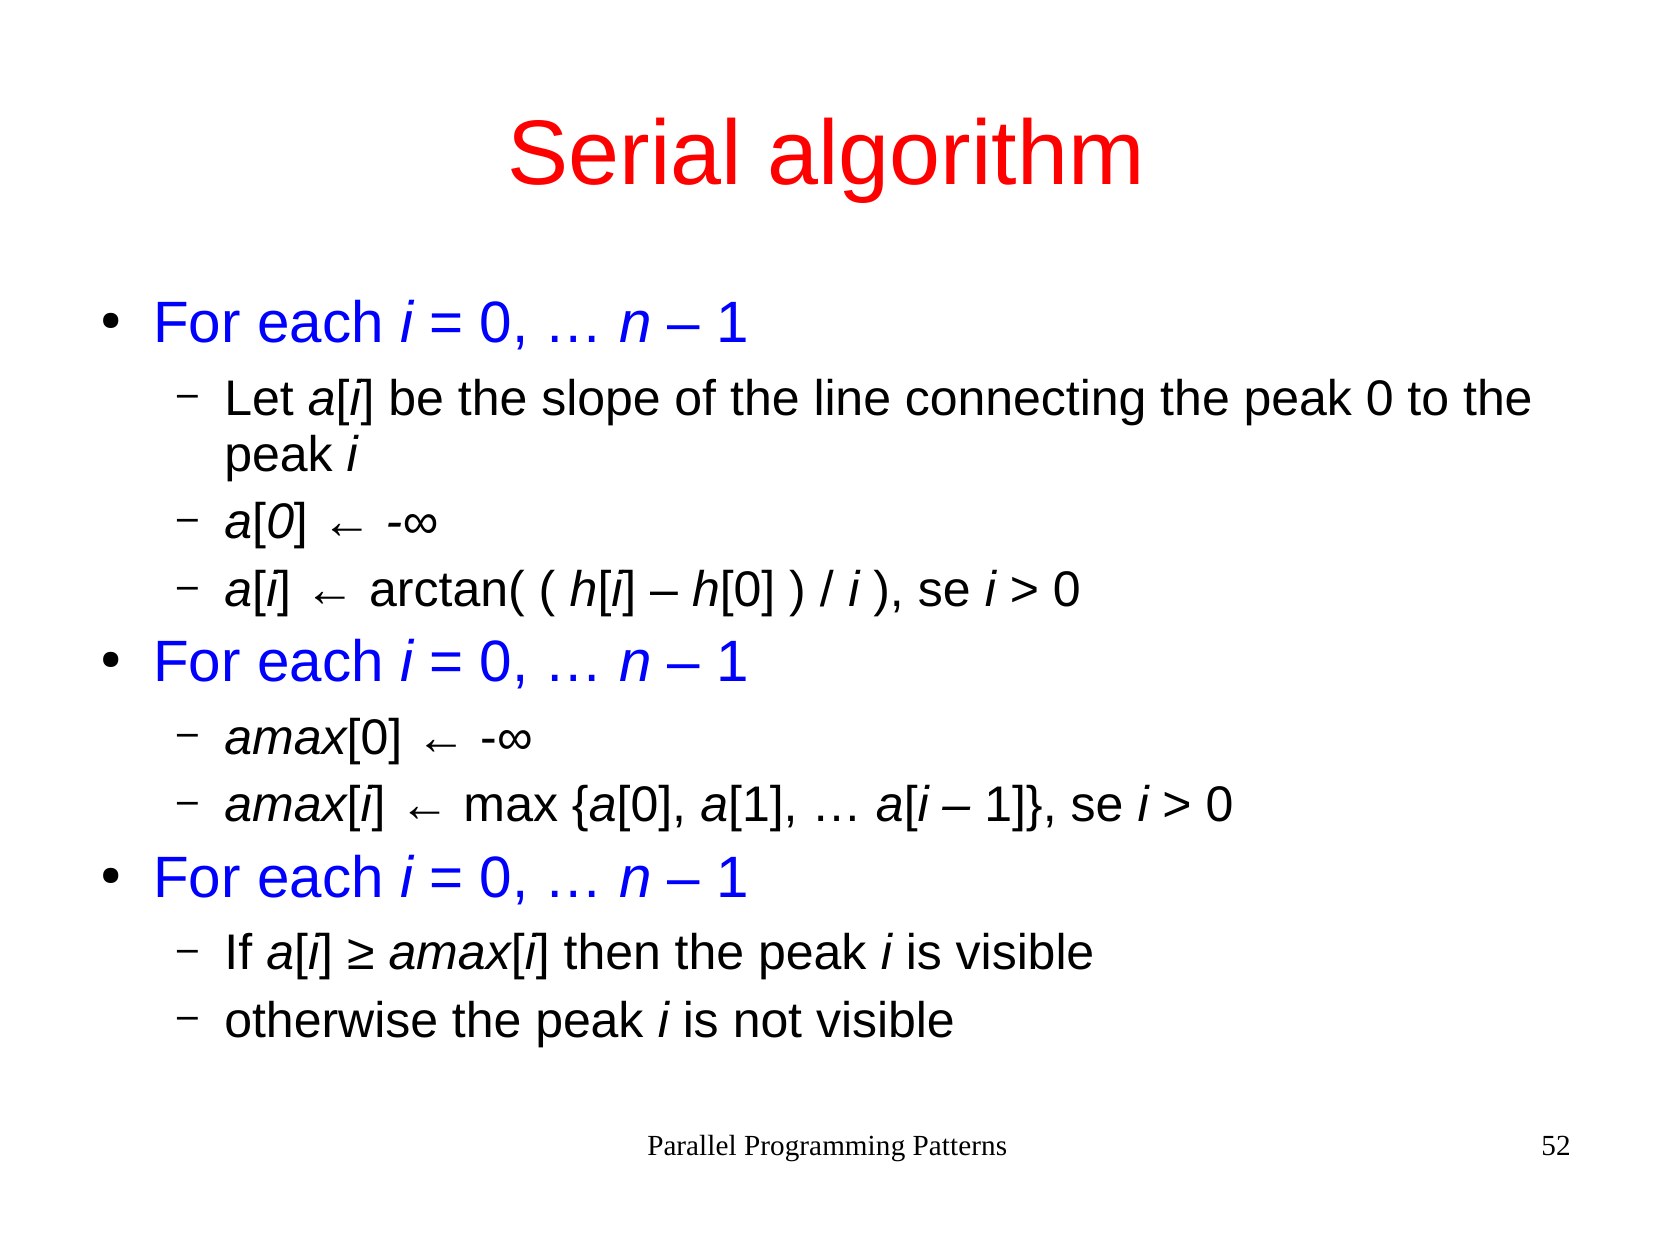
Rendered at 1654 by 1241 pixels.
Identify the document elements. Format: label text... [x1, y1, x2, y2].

list For each i = 0, … n – 1 Let a[i] be the slope of the line connecting the peak 0 to the peak i a[0] ← -∞ a[i] ← arctan( ( h[i] – h[0] ) / i ), se i > 0 For each i = 0, … n – 1 amax[0] ← -∞ amax[i] ← max {a[0], a[1], … a[i – 1]}, se i > 0 For each i = 0, … n – 1 If a[i] ≥ amax[i] then the peak i is visible otherwise the peak i is not visible [82, 290, 1571, 1109]
title Serial algorithm [82, 49, 1571, 257]
